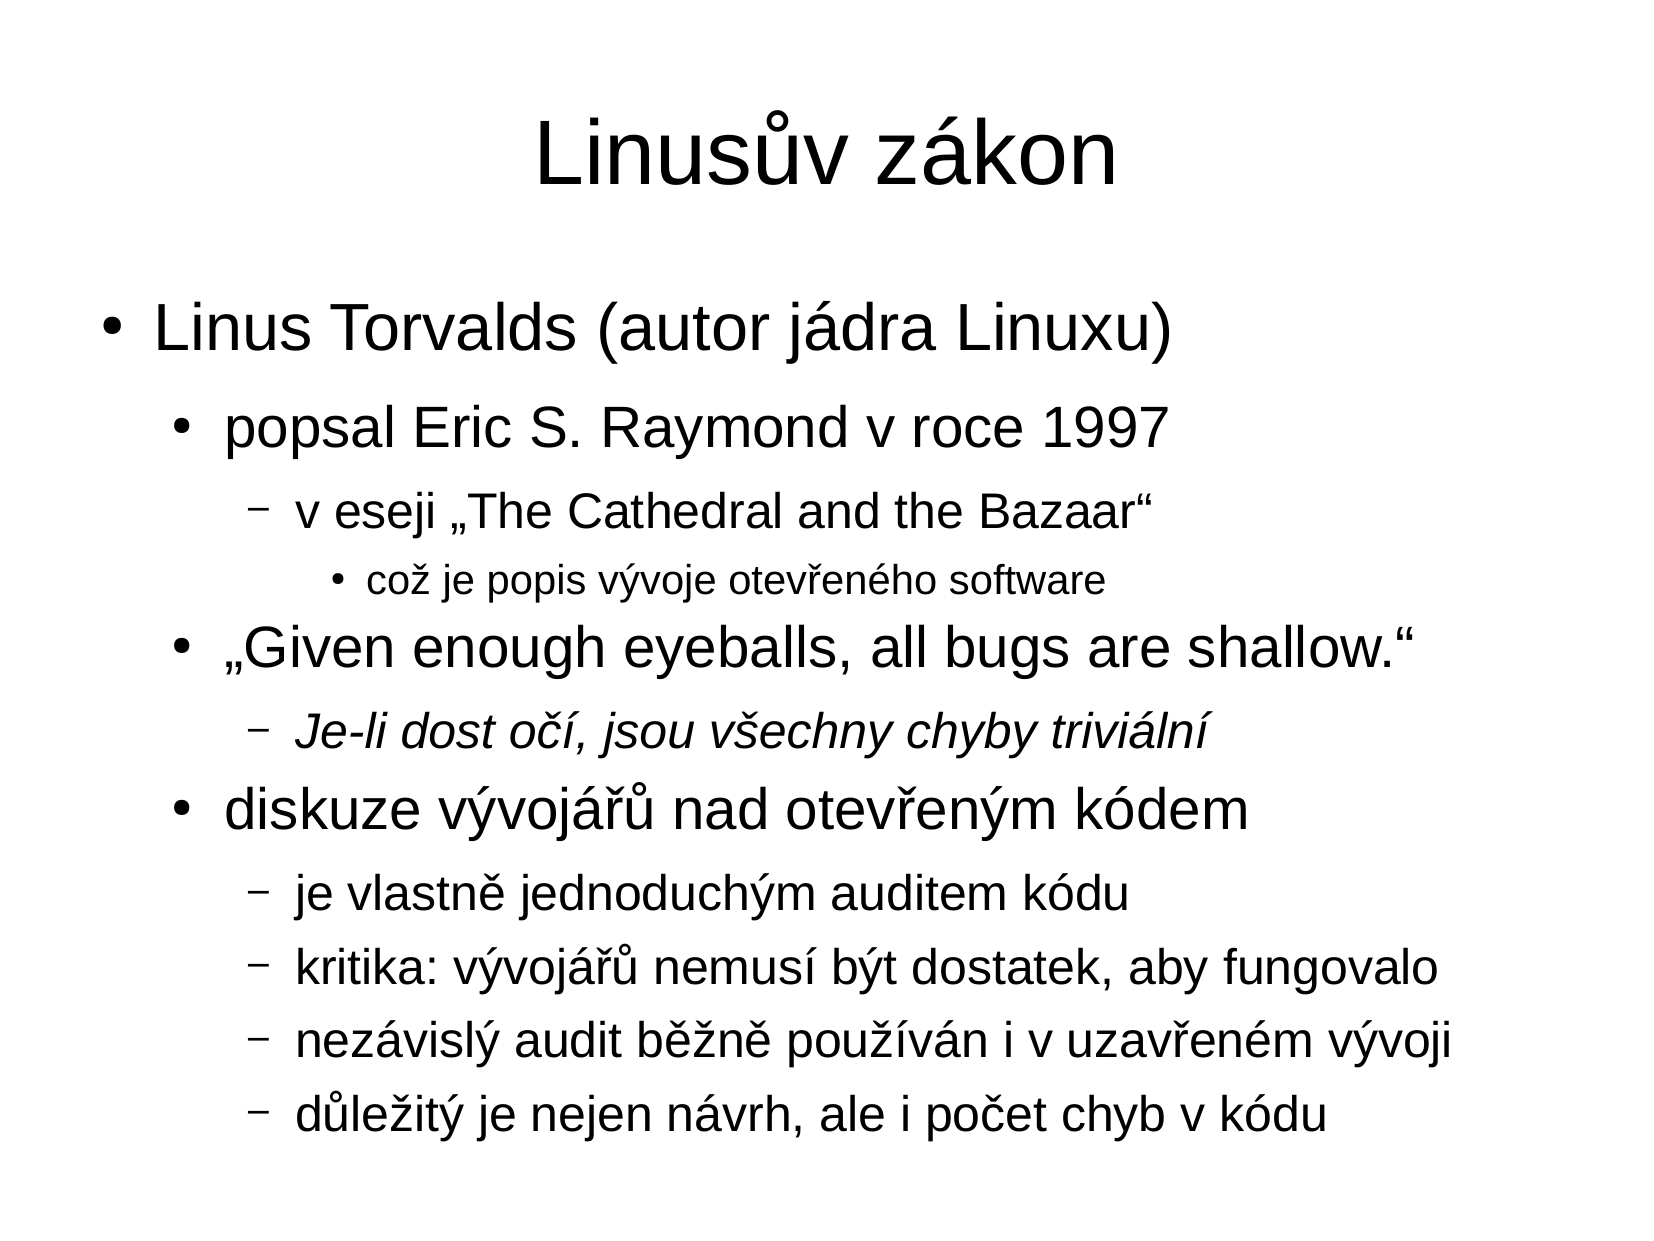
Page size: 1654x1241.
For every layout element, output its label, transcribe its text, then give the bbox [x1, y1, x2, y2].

list Linus Torvalds (autor jádra Linuxu) popsal Eric S. Raymond v roce 1997 v eseji „The Cathedral and the Bazaar“ což je popis vývoje otevřeného software „Given enough eyeballs, all bugs are shallow.“ Je-li dost očí, jsou všechny chyby triviální diskuze vývojářů nad otevřeným kódem je vlastně jednoduchým auditem kódu kritika: vývojářů nemusí být dostatek, aby fungovalo nezávislý audit běžně používán i v uzavřeném vývoji důležitý je nejen návrh, ale i počet chyb v kódu [82, 290, 1571, 1158]
title Linusův zákon [82, 56, 1571, 250]
